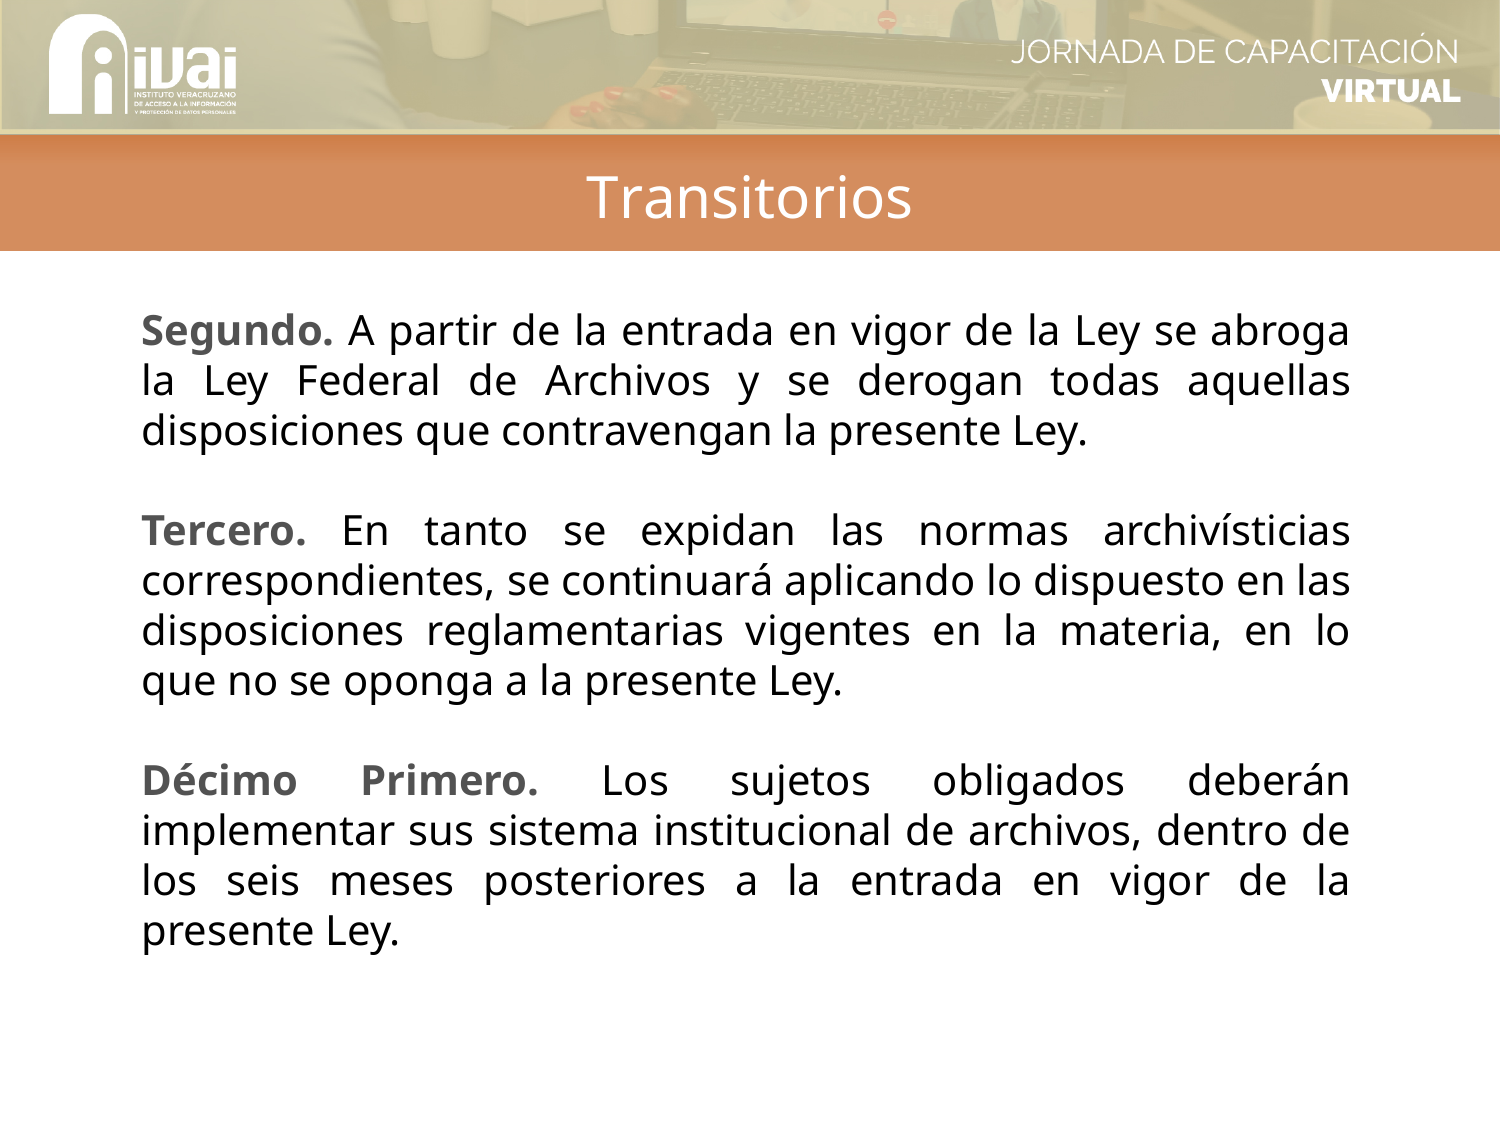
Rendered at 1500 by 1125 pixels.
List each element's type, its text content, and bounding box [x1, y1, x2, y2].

text_box Segundo. A partir de la entrada en vigor de la Ley se abroga la Ley Federal de Archivos y se derogan todas aquellas disposiciones que contravengan la presente Ley. Tercero. En tanto se expidan las normas archivísticias correspondientes, se continuará aplicando lo dispuesto en las disposiciones reglamentarias vigentes en la materia, en lo que no se oponga a la presente Ley. Décimo Primero. Los sujetos obligados deberán implementar sus sistema institucional de archivos, dentro de los seis meses posteriores a la entrada en vigor de la presente Ley. [127, 296, 1367, 961]
picture [0, 135, 1500, 251]
text_box Transitorios [521, 152, 979, 239]
